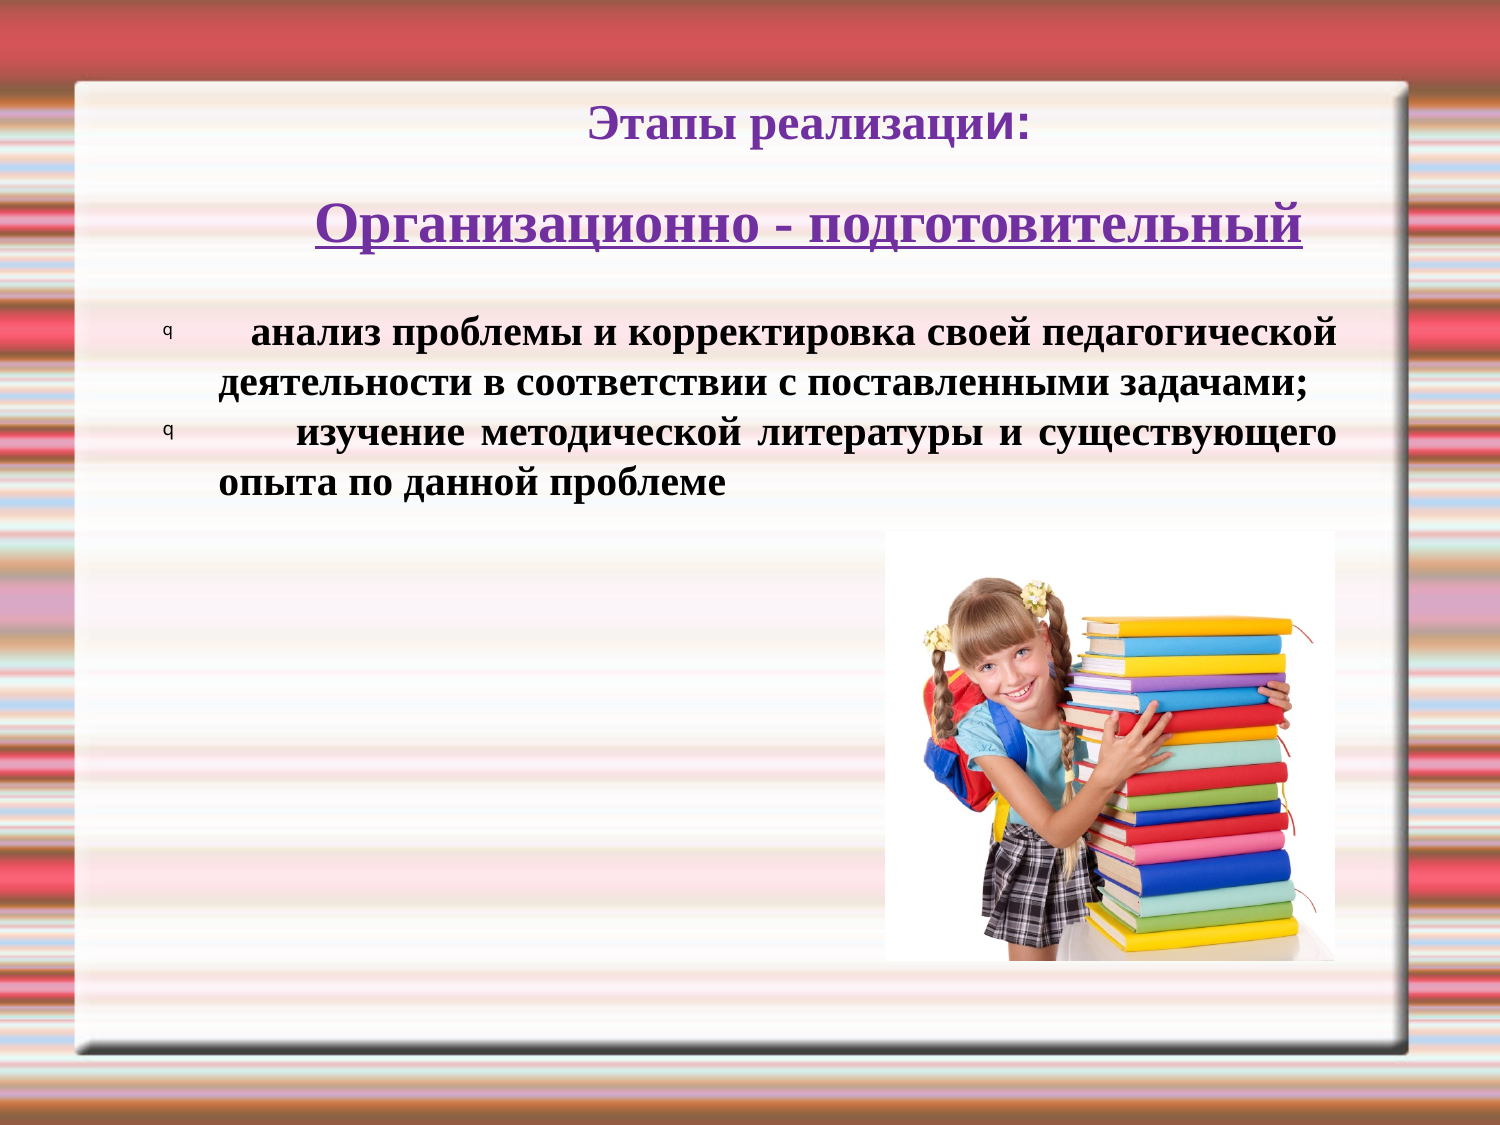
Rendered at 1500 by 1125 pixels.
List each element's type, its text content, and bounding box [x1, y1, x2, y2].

text_box Организационно - подготовительный [171, 177, 1447, 262]
text_box анализ проблемы и корректировка своей педагогической деятельности в соответствии с поставленными задачами; изучение методической литературы и существующего опыта по данной проблеме [147, 296, 1353, 511]
picture [0, 0, 1500, 1125]
text_box Этапы реализации: [259, 88, 1359, 158]
